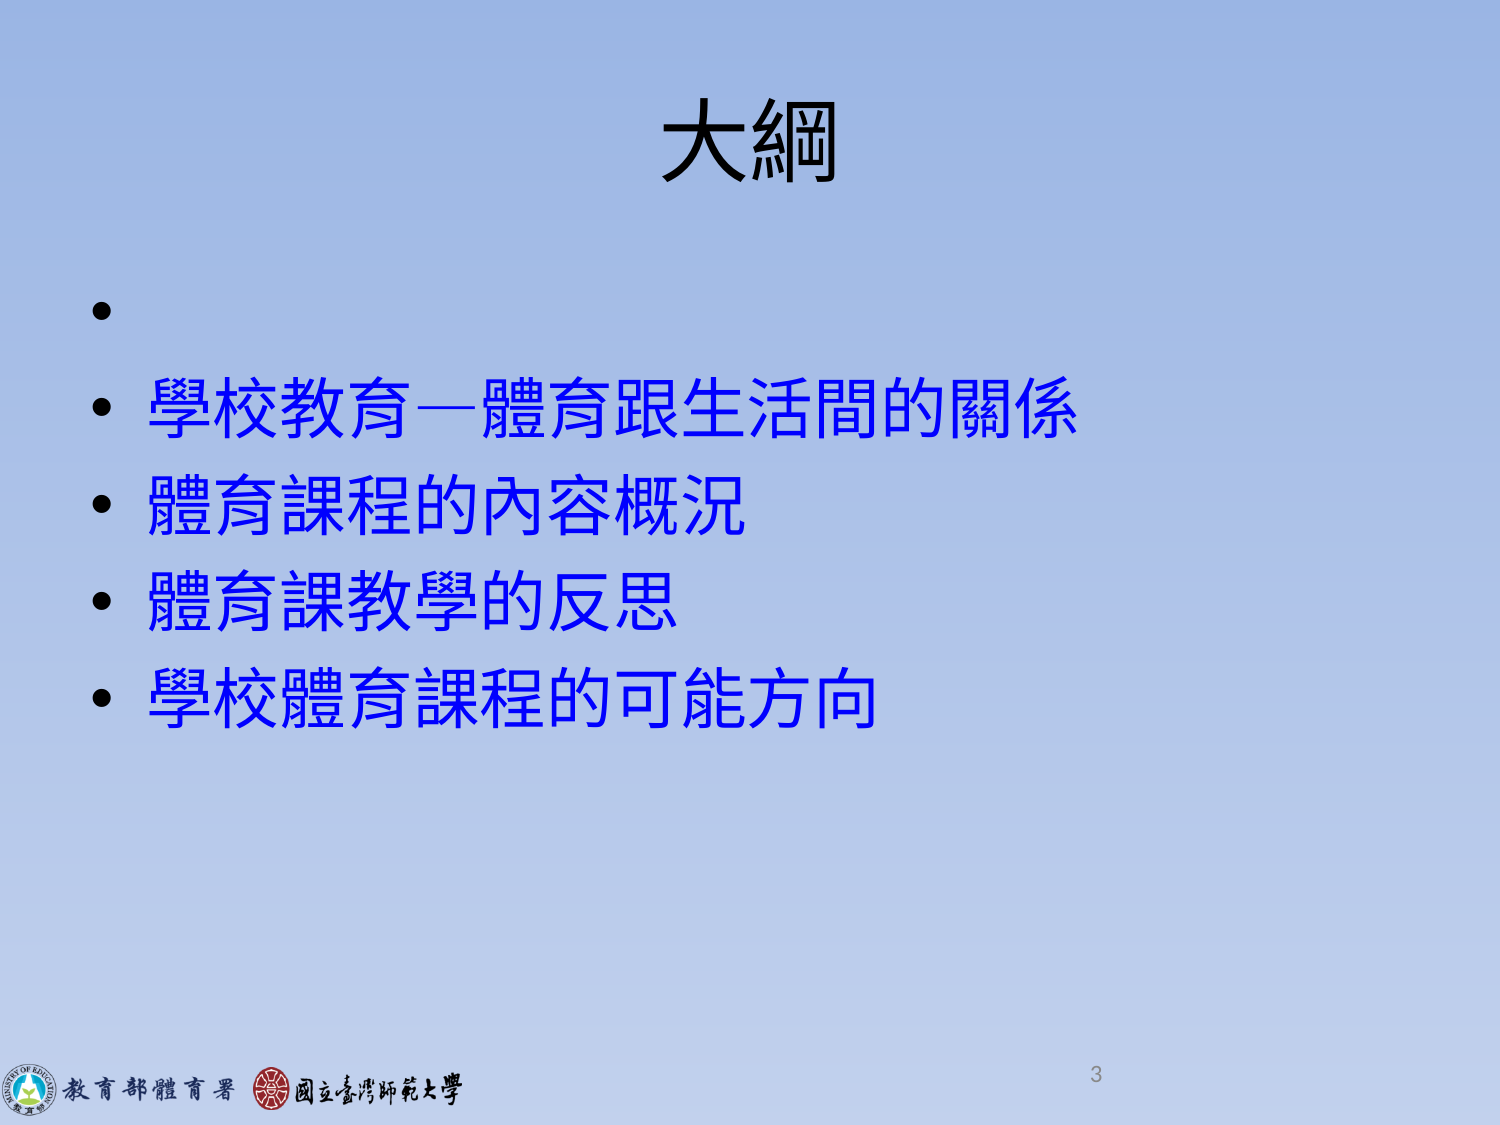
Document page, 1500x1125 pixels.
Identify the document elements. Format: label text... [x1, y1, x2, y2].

title 大綱 [75, 45, 1426, 233]
text_box [1074, 1042, 1426, 1103]
list 學校教育—體育跟生活間的關係 體育課程的內容概況 體育課教學的反思 學校體育課程的可能方向 [75, 262, 1426, 1005]
